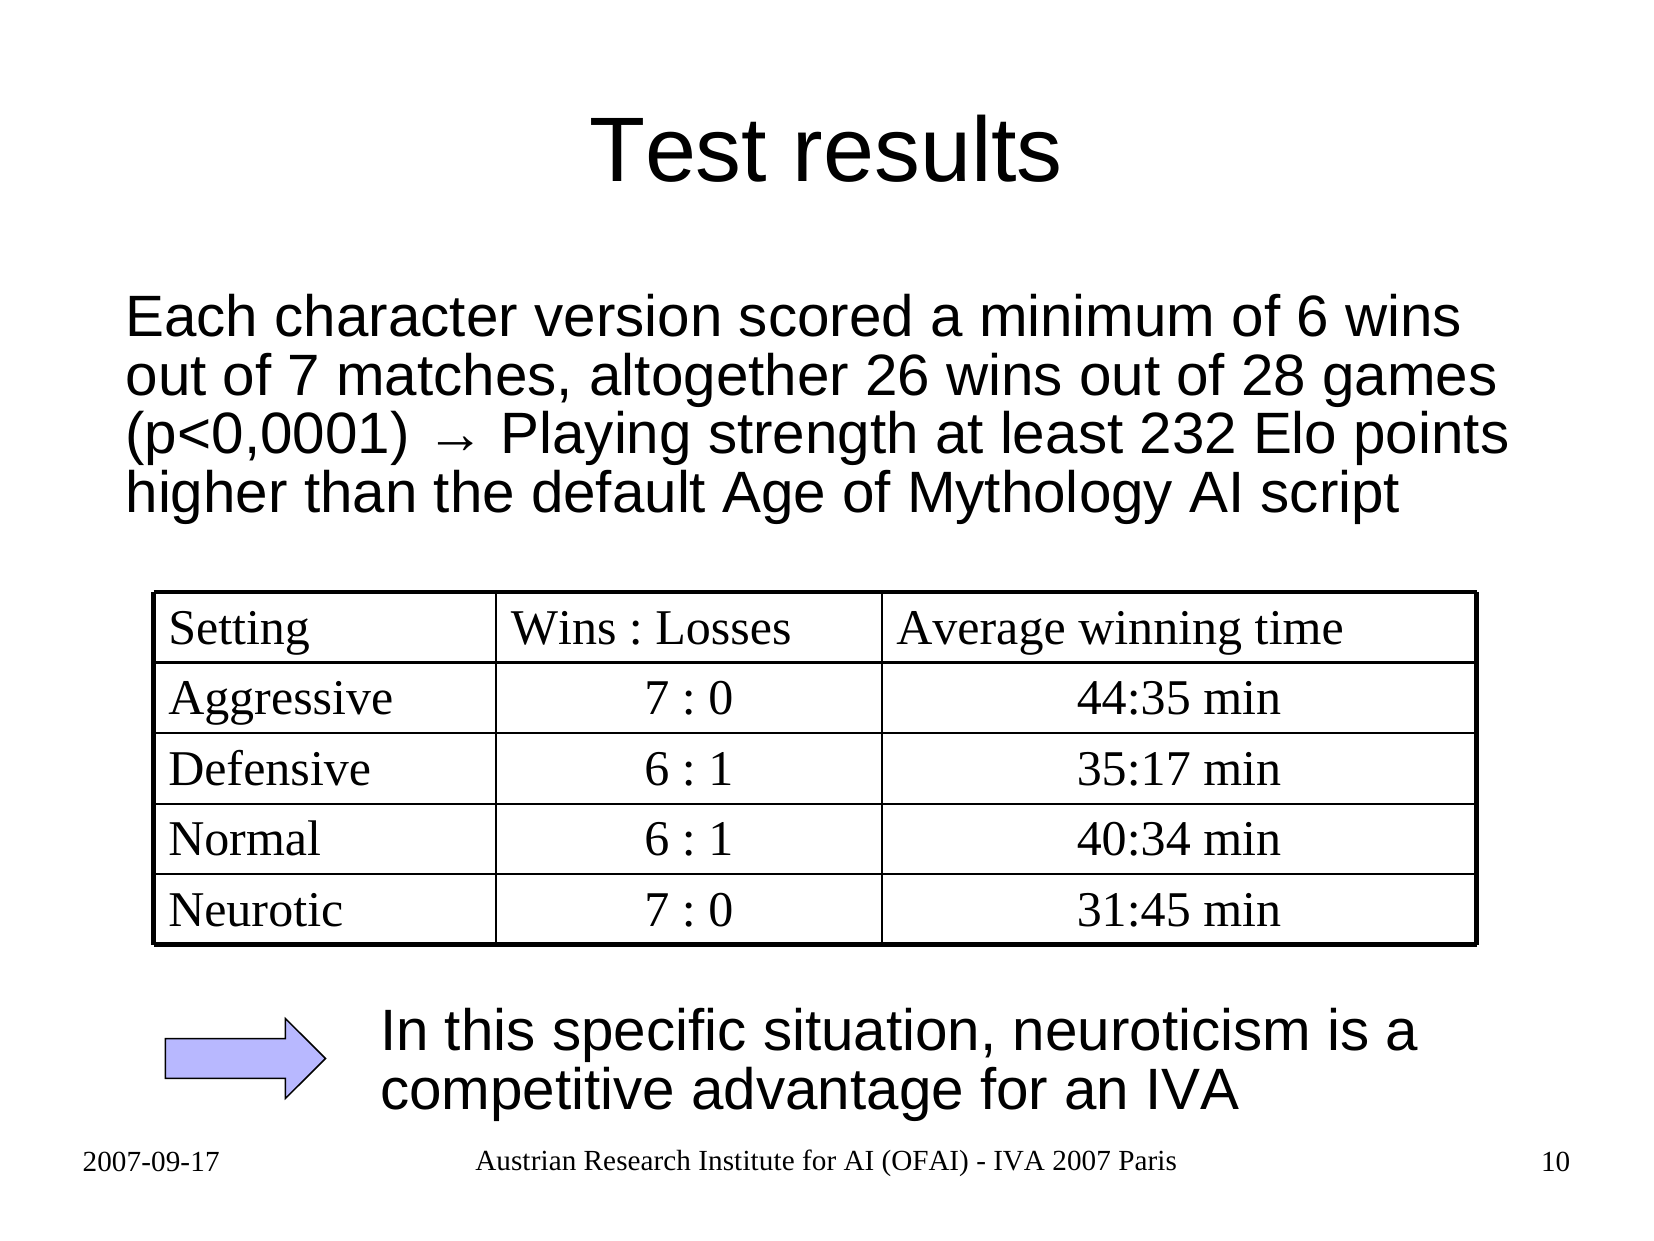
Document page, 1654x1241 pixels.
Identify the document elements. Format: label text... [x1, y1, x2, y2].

title Test results [82, 49, 1571, 257]
text_box Setting [156, 594, 495, 661]
text_box Defensive [156, 734, 495, 803]
text_box Normal [156, 805, 495, 873]
text_box Wins : Losses [497, 594, 881, 661]
text_box 7 : 0 [497, 664, 881, 732]
text_box 7 : 0 [497, 875, 881, 942]
text_box Average winning time [883, 594, 1474, 661]
text_box Neurotic [156, 875, 495, 942]
text_box 31:45 min [883, 875, 1474, 942]
text_box 35:17 min [883, 734, 1474, 803]
list Each character version scored a minimum of 6 wins out of 7 matches, altogether 26 wins out of 28 games (p<0,0001) → Playing strength at least 232 Elo points higher than the default Age of Mythology AI script [82, 290, 1536, 532]
list In this specific situation, neuroticism is a competitive advantage for an IVA [336, 1003, 1536, 1128]
text_box 40:34 min [883, 805, 1474, 873]
text_box 6 : 1 [497, 734, 881, 803]
text_box 6 : 1 [497, 805, 881, 873]
text_box 44:35 min [883, 664, 1474, 732]
text_box Aggressive [156, 664, 495, 732]
text_box [165, 1018, 326, 1099]
